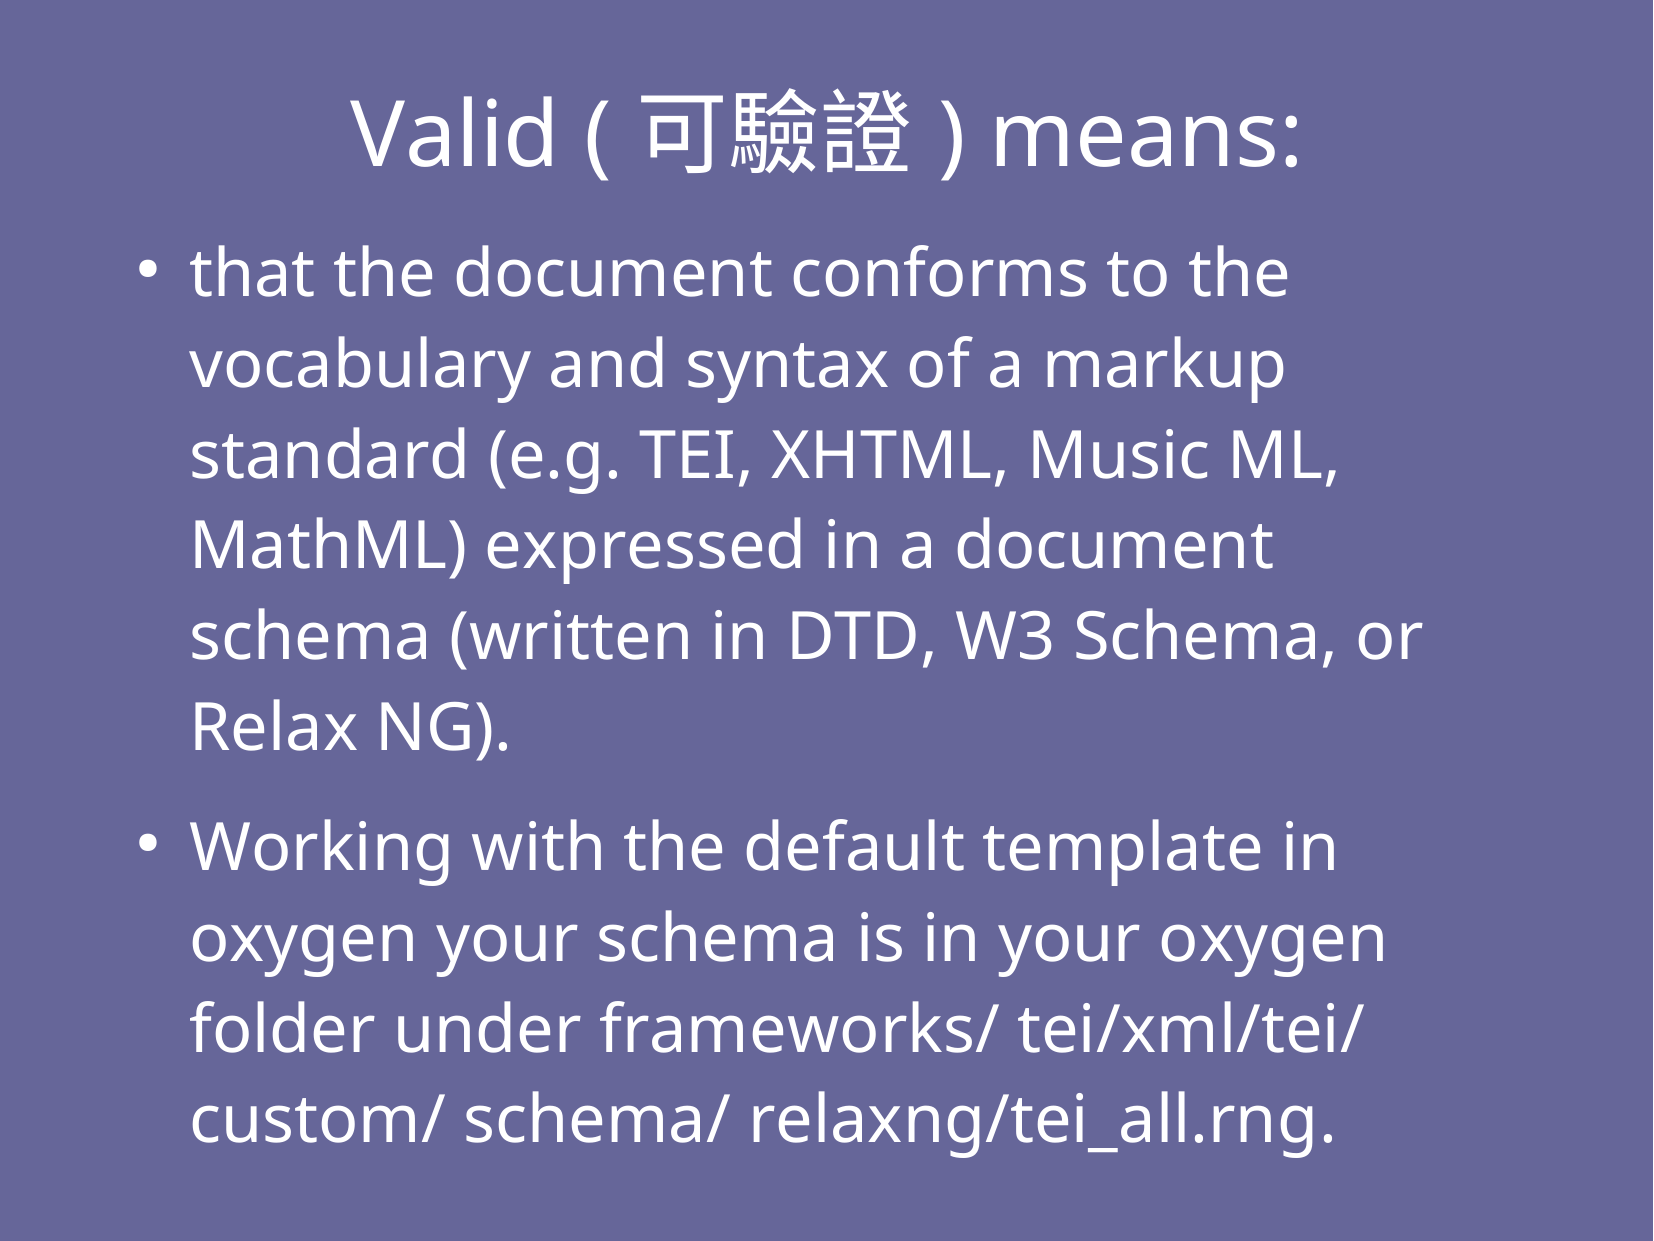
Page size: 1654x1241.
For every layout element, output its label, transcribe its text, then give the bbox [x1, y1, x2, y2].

title Valid (可驗證) means: [121, 23, 1534, 231]
list that the document conforms to the vocabulary and syntax of a markup standard (e.g. TEI, XHTML, Music ML, MathML) expressed in a document schema (written in DTD, W3 Schema, or Relax NG). Working with the default template in oxygen your schema is in your oxygen folder under frameworks/ tei/xml/tei/ custom/ schema/ relaxng/tei_all.rng. [118, 225, 1531, 1069]
